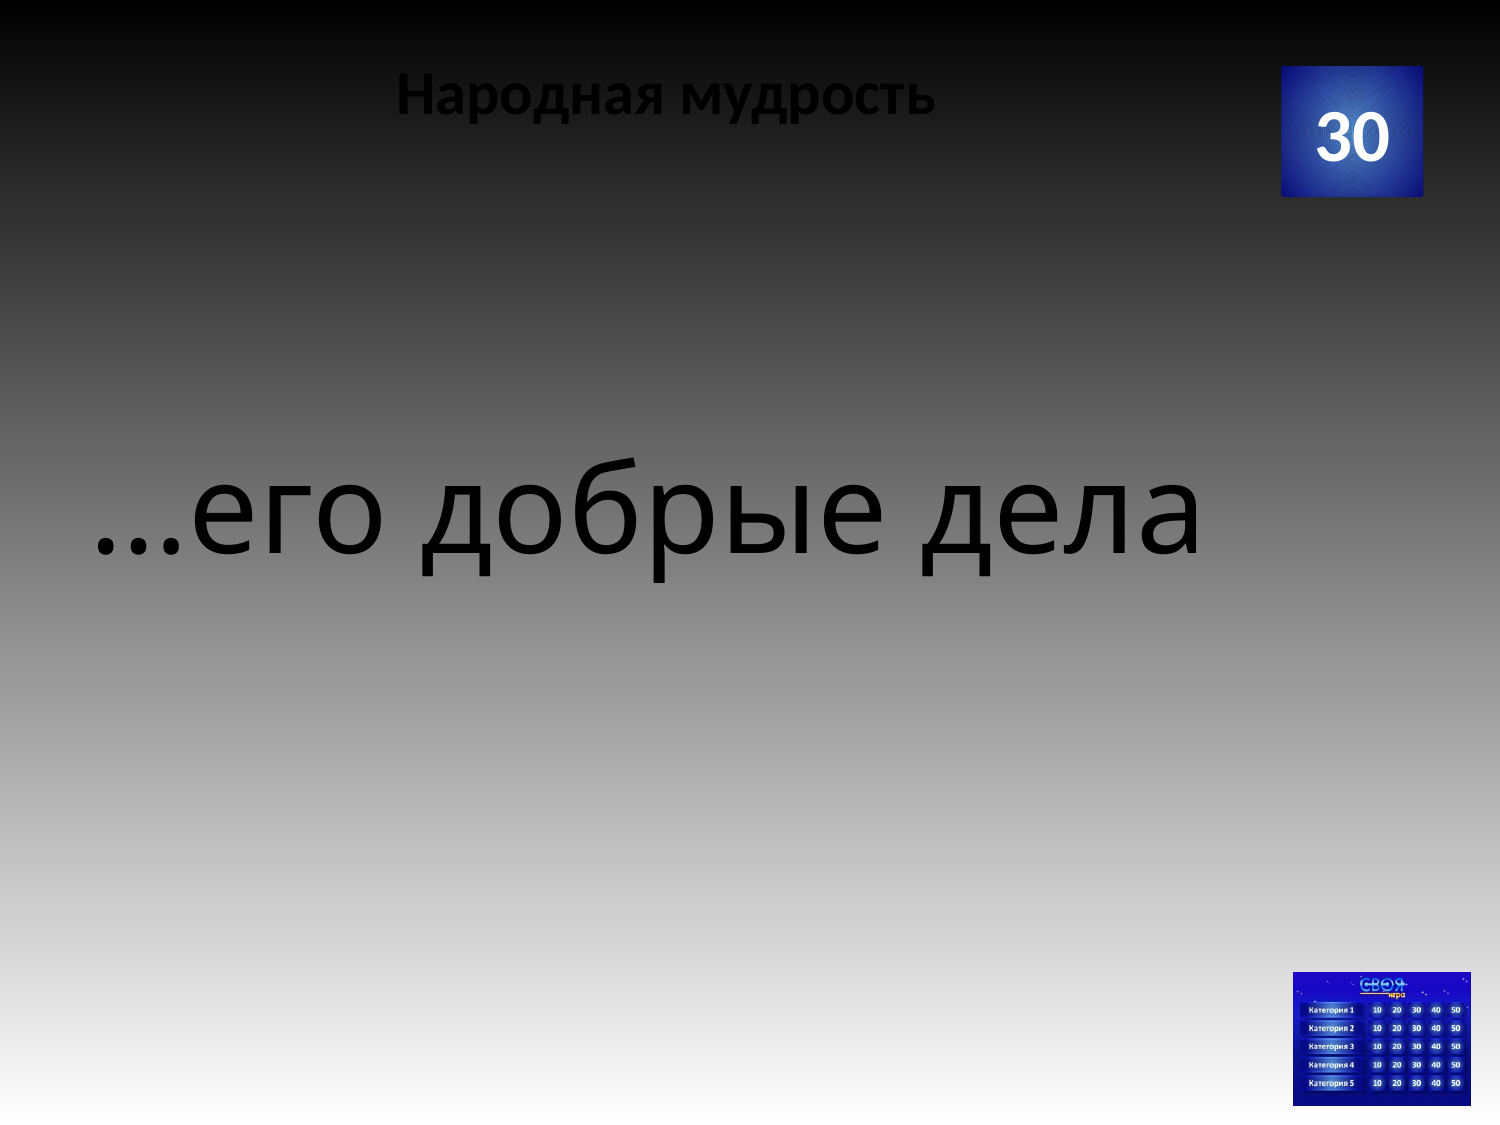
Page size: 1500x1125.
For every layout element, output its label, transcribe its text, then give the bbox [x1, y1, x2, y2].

picture [1293, 972, 1471, 1106]
title Народная мудрость [75, 45, 1258, 233]
text_box 30 [1281, 66, 1424, 197]
list …его добрые дела [75, 420, 1425, 1000]
